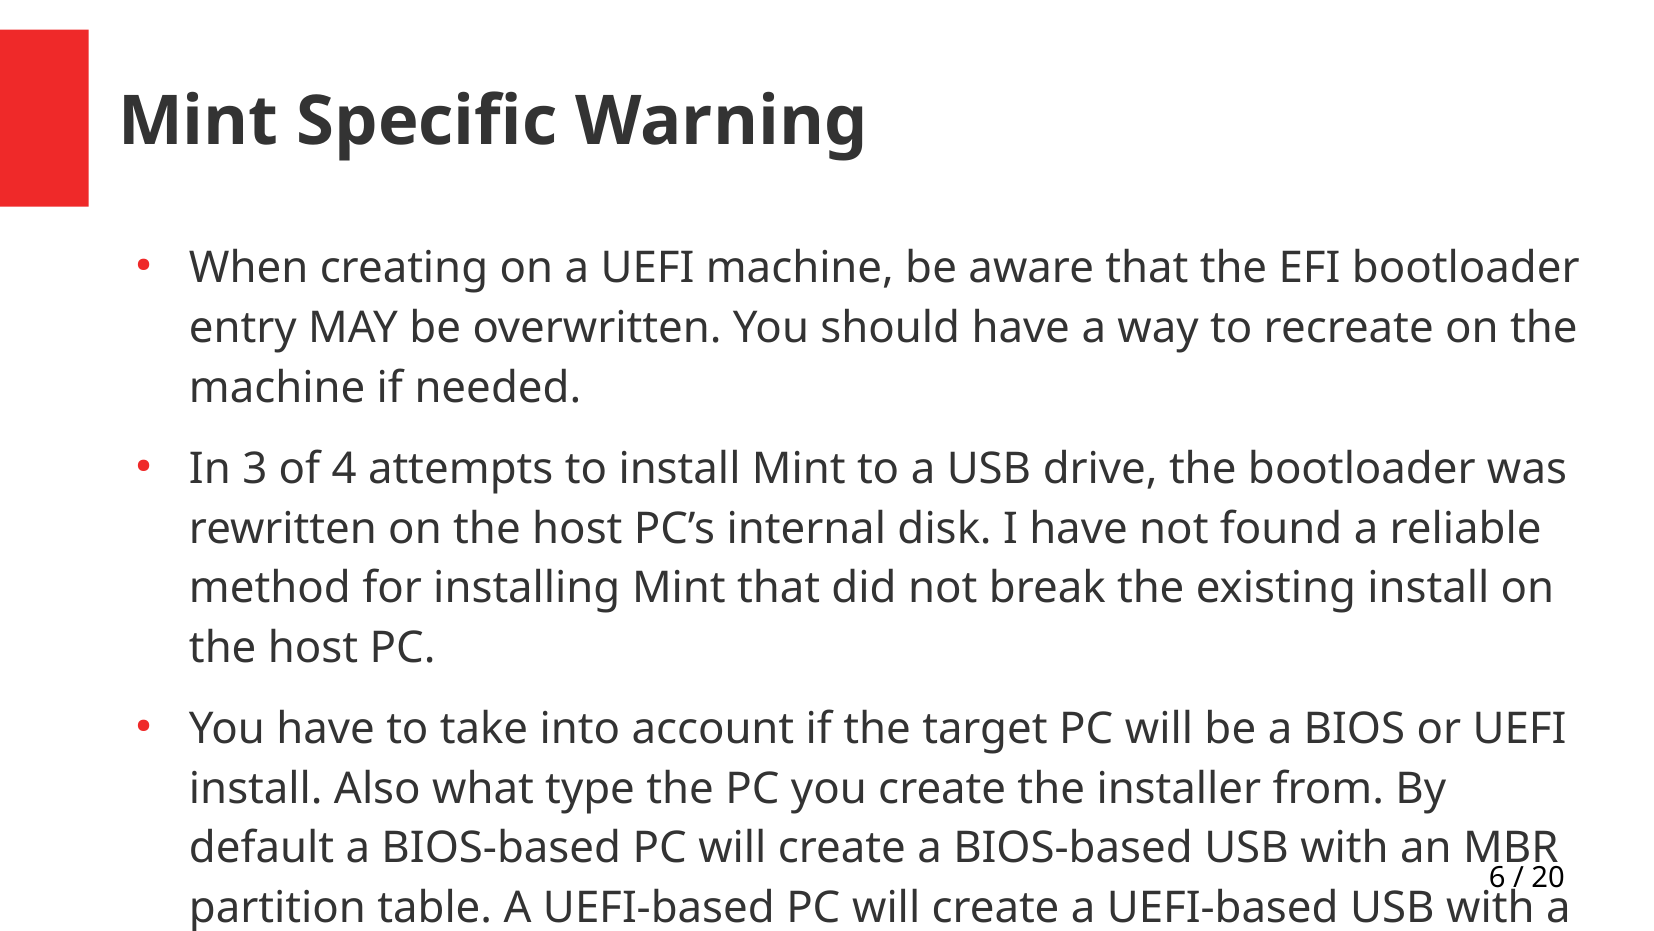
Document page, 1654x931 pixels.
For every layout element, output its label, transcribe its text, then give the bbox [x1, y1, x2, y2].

title Mint Specific Warning [118, 29, 1595, 207]
list When creating on a UEFI machine, be aware that the EFI bootloader entry MAY be overwritten. You should have a way to recreate on the machine if needed. In 3 of 4 attempts to install Mint to a USB drive, the bootloader was rewritten on the host PC’s internal disk. I have not found a reliable method for installing Mint that did not break the existing install on the host PC. You have to take into account if the target PC will be a BIOS or UEFI install. Also what type the PC you create the installer from. By default a BIOS-based PC will create a BIOS-based USB with an MBR partition table. A UEFI-based PC will create a UEFI-based USB with a GPT partition table. [118, 236, 1595, 798]
